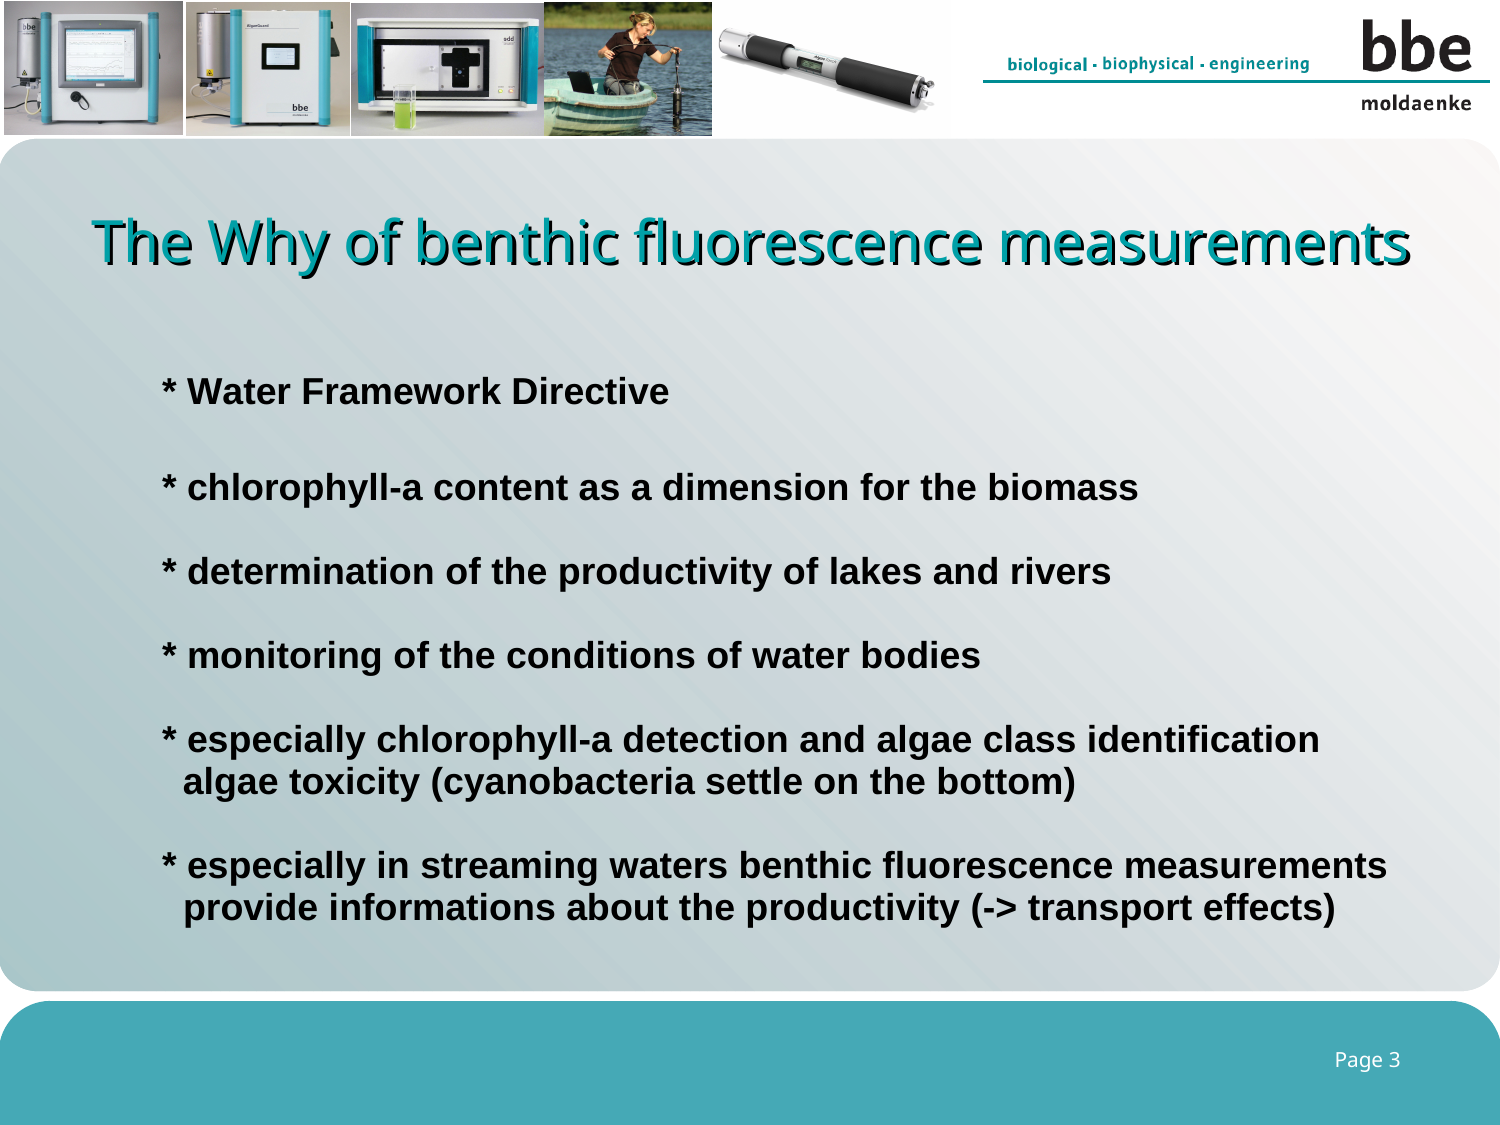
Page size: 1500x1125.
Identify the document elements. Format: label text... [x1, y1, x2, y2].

picture [351, 0, 951, 138]
picture [4, 1, 183, 135]
text_box * Water Framework Directive * chlorophyll-a content as a dimension for the biomass * determination of the productivity of lakes and rivers * monitoring of the conditions of water bodies * especially chlorophyll-a detection and algae class identification algae toxicity (cyanobacteria settle on the bottom) * especially in streaming waters benthic fluorescence measurements provide informations about the productivity (-> transport effects) [147, 357, 1435, 988]
text_box The Why of benthic fluorescence measurements [76, 192, 1361, 284]
picture [186, 2, 350, 136]
